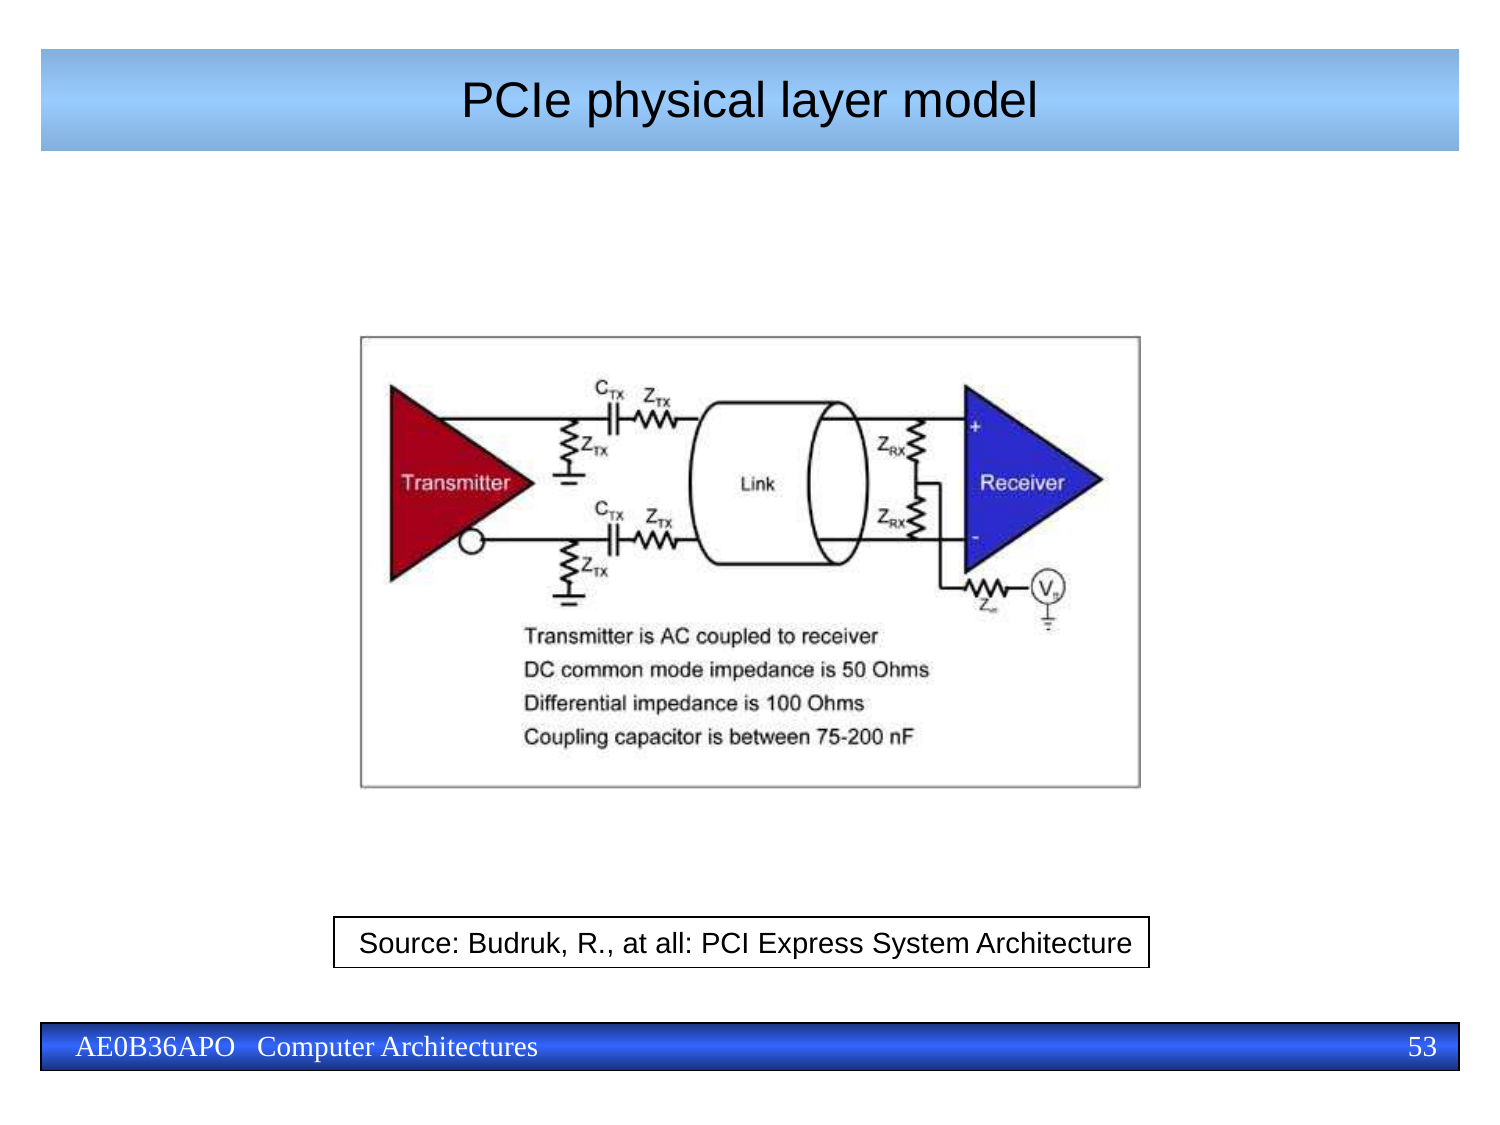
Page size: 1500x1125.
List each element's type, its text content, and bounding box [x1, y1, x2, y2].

text_box Source: Budruk, R., at all: PCI Express System Architecture [334, 916, 1149, 968]
picture [359, 335, 1141, 790]
title PCIe physical layer model [41, 49, 1459, 151]
